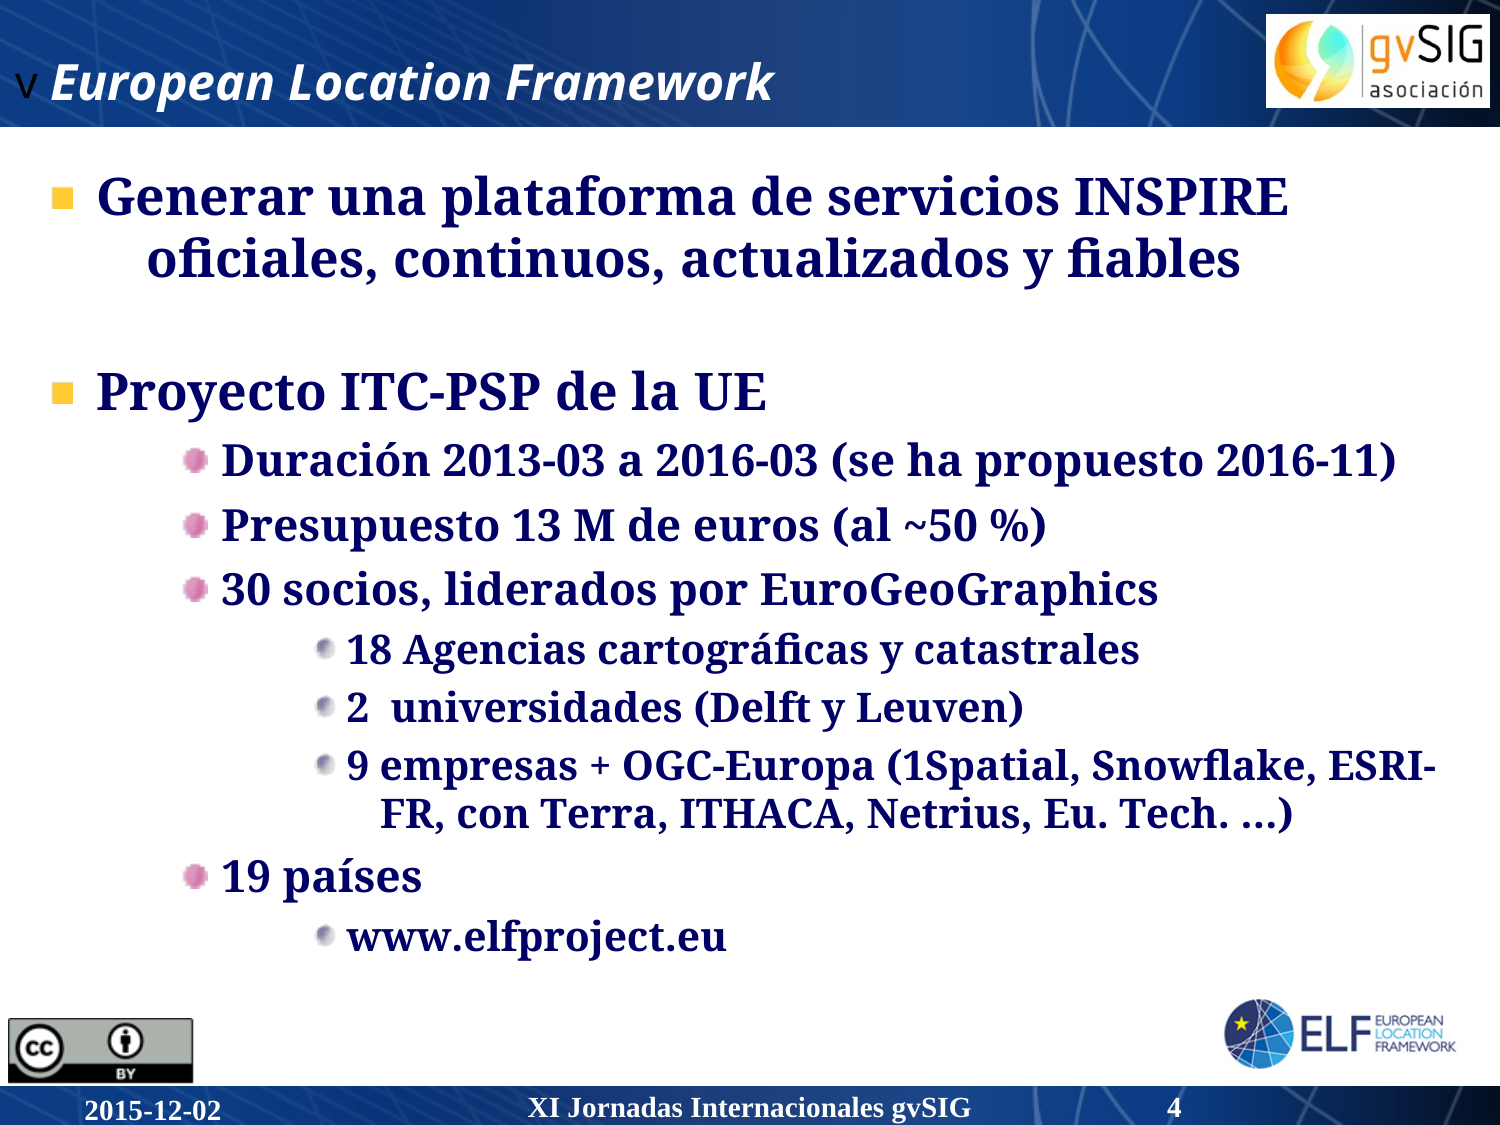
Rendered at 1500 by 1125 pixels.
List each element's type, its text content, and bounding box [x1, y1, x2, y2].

list Generar una plataforma de servicios INSPIRE oficiales, continuos, actualizados y fiables Proyecto ITC-PSP de la UE Duración 2013-03 a 2016-03 (se ha propuesto 2016-11) Presupuesto 13 M de euros (al ~50 %) 30 socios, liderados por EuroGeoGraphics 18 Agencias cartográficas y catastrales 2 universidades (Delft y Leuven) 9 empresas + OGC-Europa (1Spatial, Snowflake, ESRI-FR, con Terra, ITHACA, Netrius, Eu. Tech. …) 19 países www.elfproject.eu [31, 156, 1465, 973]
title European Location Framework [0, 43, 1276, 107]
